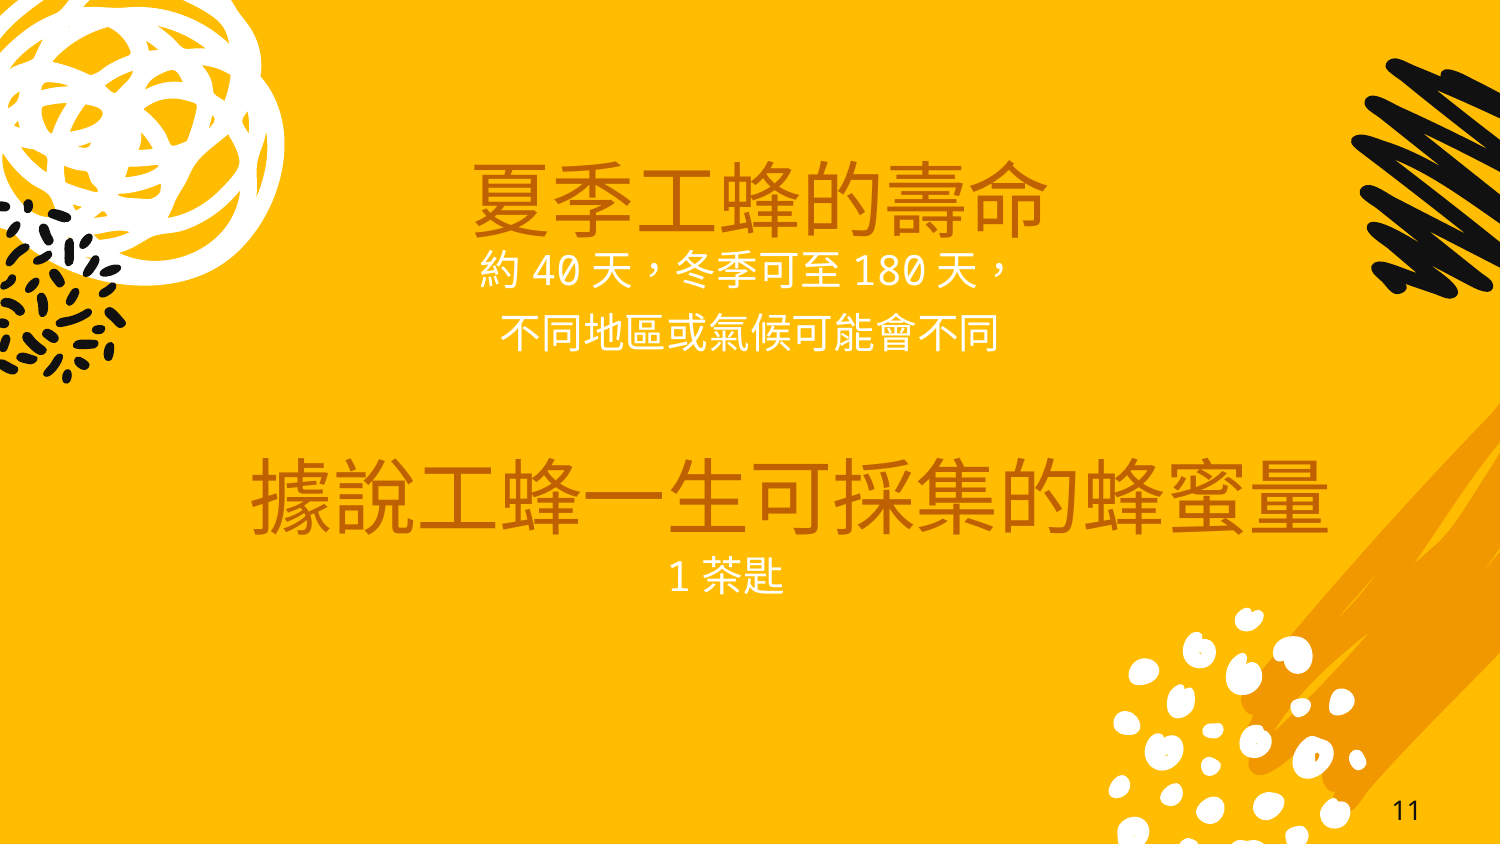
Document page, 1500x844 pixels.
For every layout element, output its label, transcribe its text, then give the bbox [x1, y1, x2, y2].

text_box 11 [1391, 779, 1482, 844]
text_box 1茶匙 [253, 549, 1198, 626]
title 夏季工蜂的壽命 [242, 106, 1186, 254]
title 據說工蜂一生可採集的蜂蜜量 [29, 398, 1500, 545]
subtitle 約40天，冬季可至180天， 不同地區或氣候可能會不同 [278, 244, 1222, 321]
